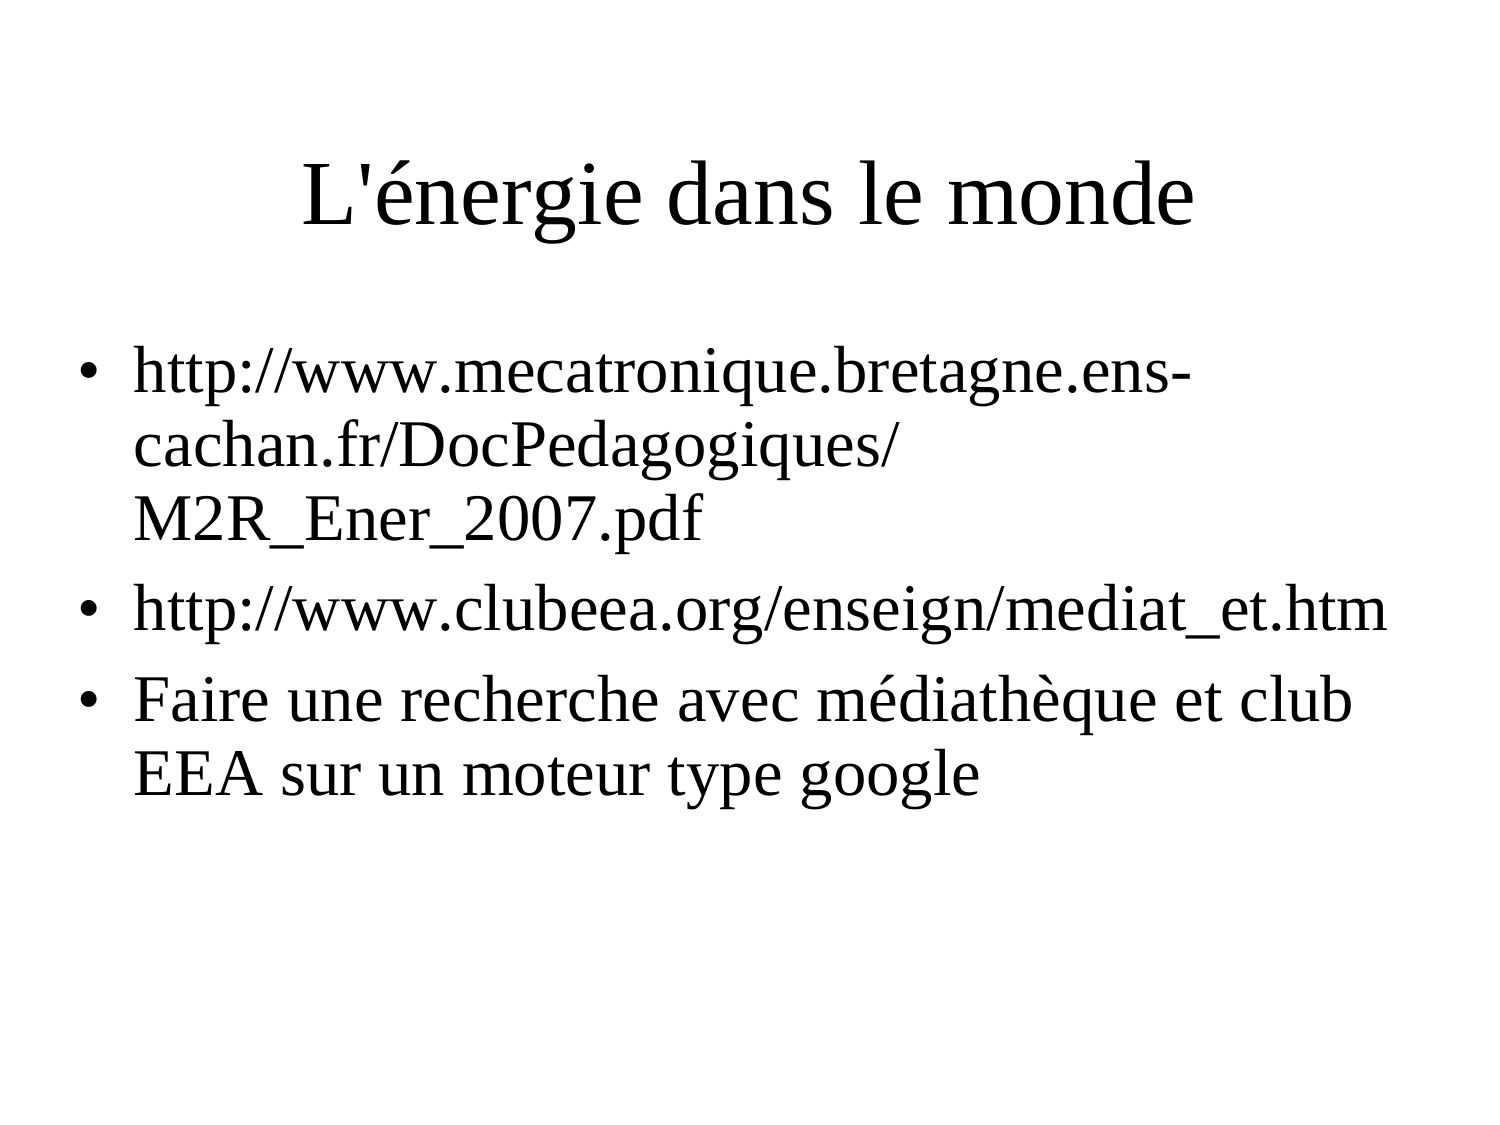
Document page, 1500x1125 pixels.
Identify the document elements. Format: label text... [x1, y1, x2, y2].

list http://www.mecatronique.bretagne.ens-cachan.fr/DocPedagogiques/M2R_Ener_2007.pdf http://www.clubeea.org/enseign/mediat_et.htm Faire une recherche avec médiathèque et club EEA sur un moteur type google [62, 324, 1426, 1001]
title L'énergie dans le monde [112, 99, 1388, 288]
